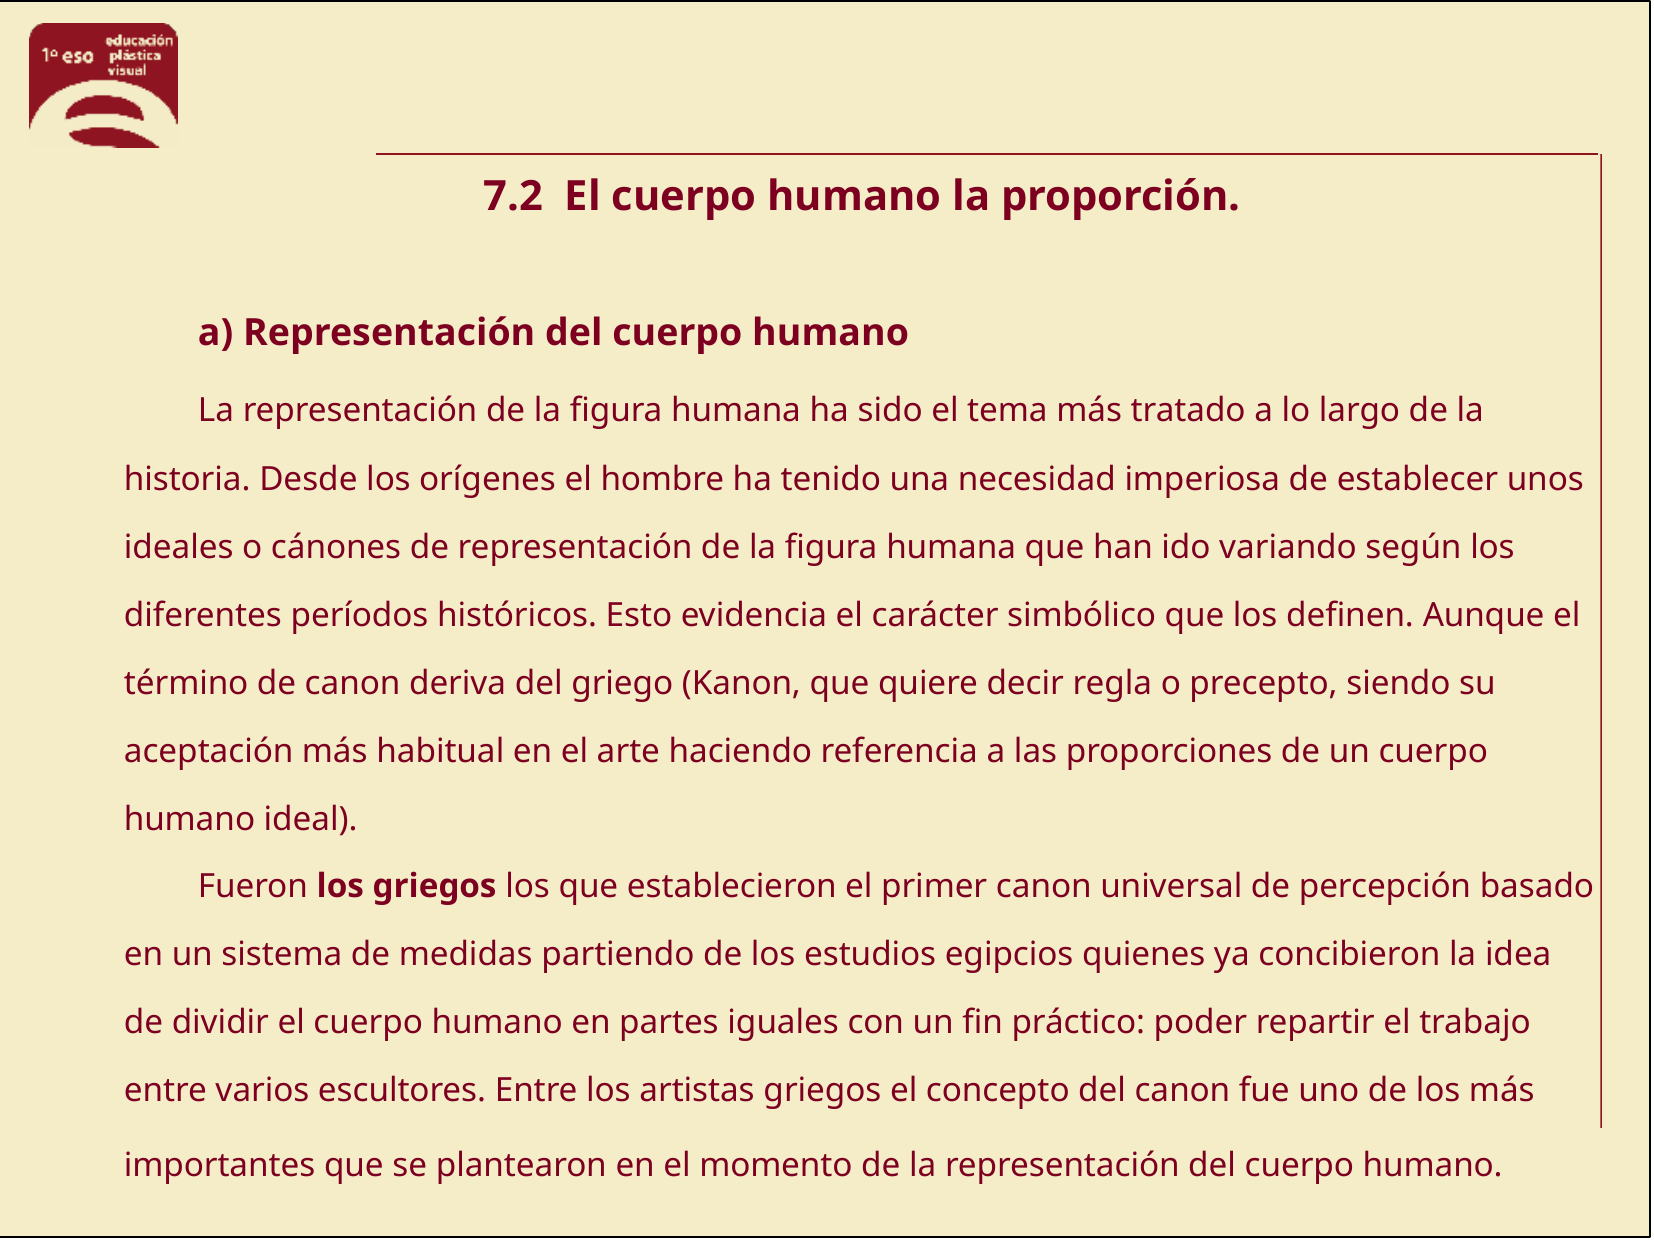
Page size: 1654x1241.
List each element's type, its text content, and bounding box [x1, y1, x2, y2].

picture [0, 0, 1654, 1241]
text_box 7.2 El cuerpo humano la proporción. a) Representación del cuerpo humano La representación de la figura humana ha sido el tema más tratado a lo largo de la historia. Desde los orígenes el hombre ha tenido una necesidad imperiosa de establecer unos ideales o cánones de representación de la figura humana que han ido variando según los diferentes períodos históricos. Esto evidencia el carácter simbólico que los definen. Aunque el término de canon deriva del griego (Kanon, que quiere decir regla o precepto, siendo su aceptación más habitual en el arte haciendo referencia a las proporciones de un cuerpo humano ideal). Fueron los griegos los que establecieron el primer canon universal de percepción basado en un sistema de medidas partiendo de los estudios egipcios quienes ya concibieron la idea de dividir el cuerpo humano en partes iguales con un fin práctico: poder repartir el trabajo entre varios escultores. Entre los artistas griegos el concepto del canon fue uno de los más importantes que se plantearon en el momento de la representación del cuerpo humano. [124, 177, 1601, 1148]
